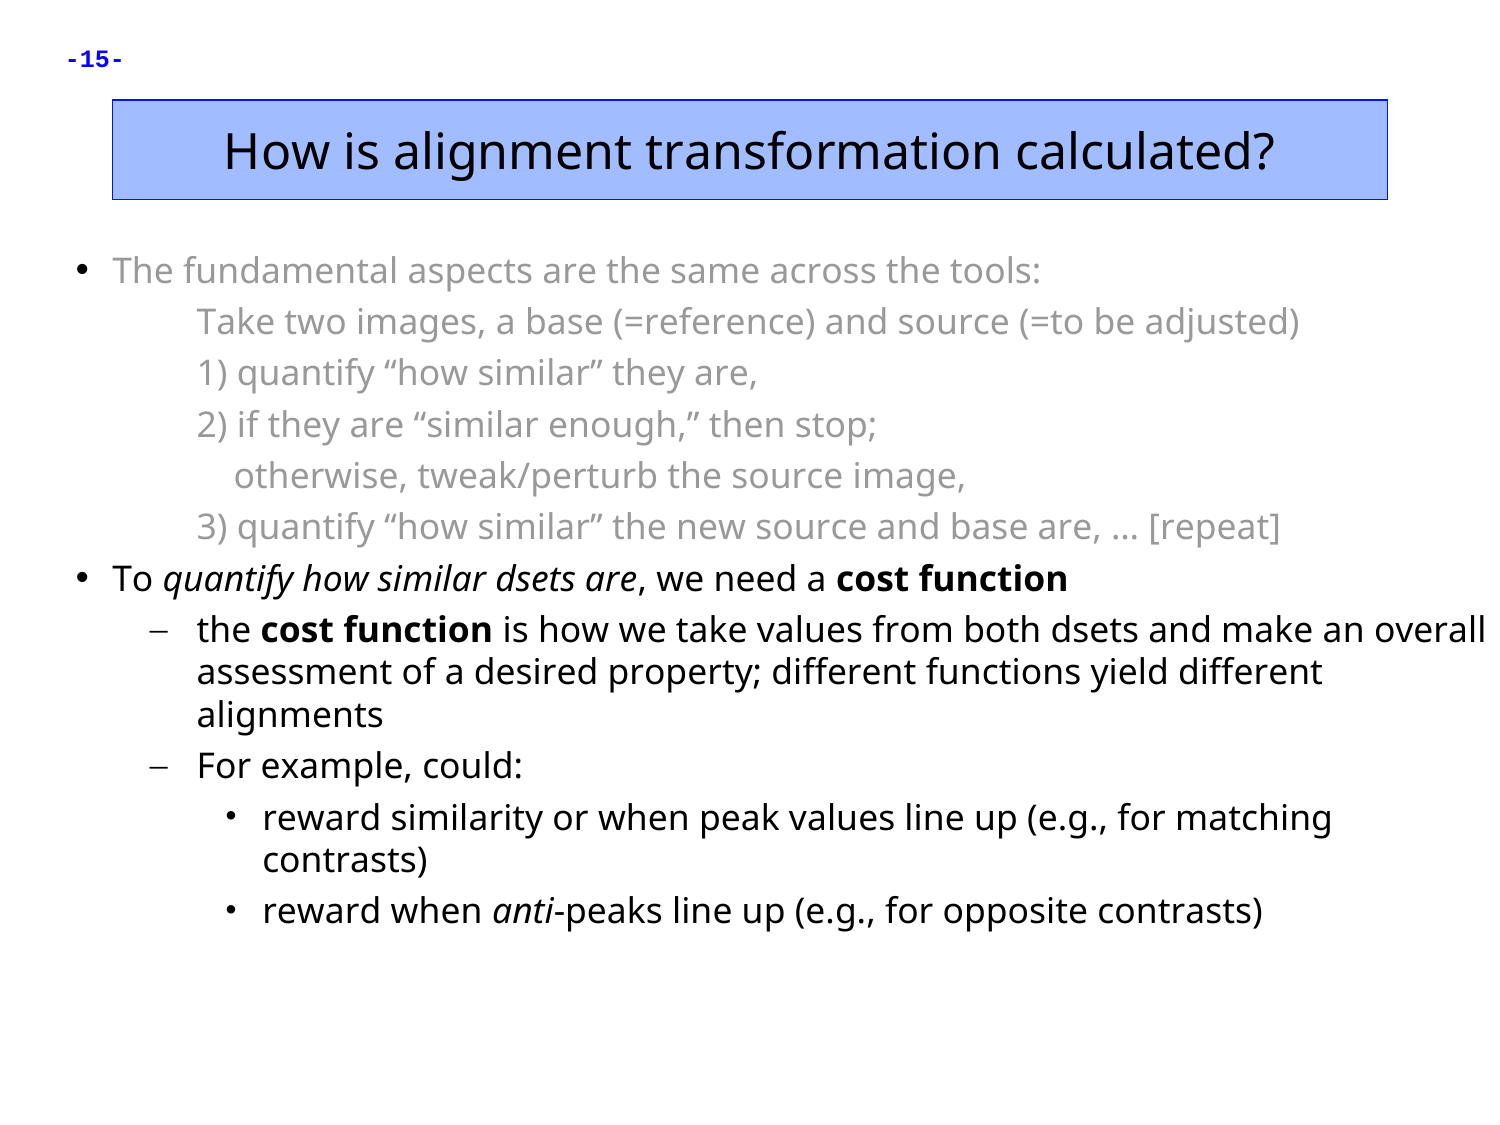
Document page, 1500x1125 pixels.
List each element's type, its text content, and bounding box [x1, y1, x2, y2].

text_box The fundamental aspects are the same across the tools: Take two images, a base (=reference) and source (=to be adjusted) 1) quantify “how similar” they are, 2) if they are “similar enough,” then stop; otherwise, tweak/perturb the source image, 3) quantify “how similar” the new source and base are, … [repeat] To quantify how similar dsets are, we need a cost function the cost function is how we take values from both dsets and make an overall assessment of a desired property; different functions yield different alignments For example, could: reward similarity or when peak values line up (e.g., for matching contrasts) reward when anti-peaks line up (e.g., for opposite contrasts) [60, 239, 1500, 1040]
text_box How is alignment transformation calculated? [112, 99, 1388, 200]
